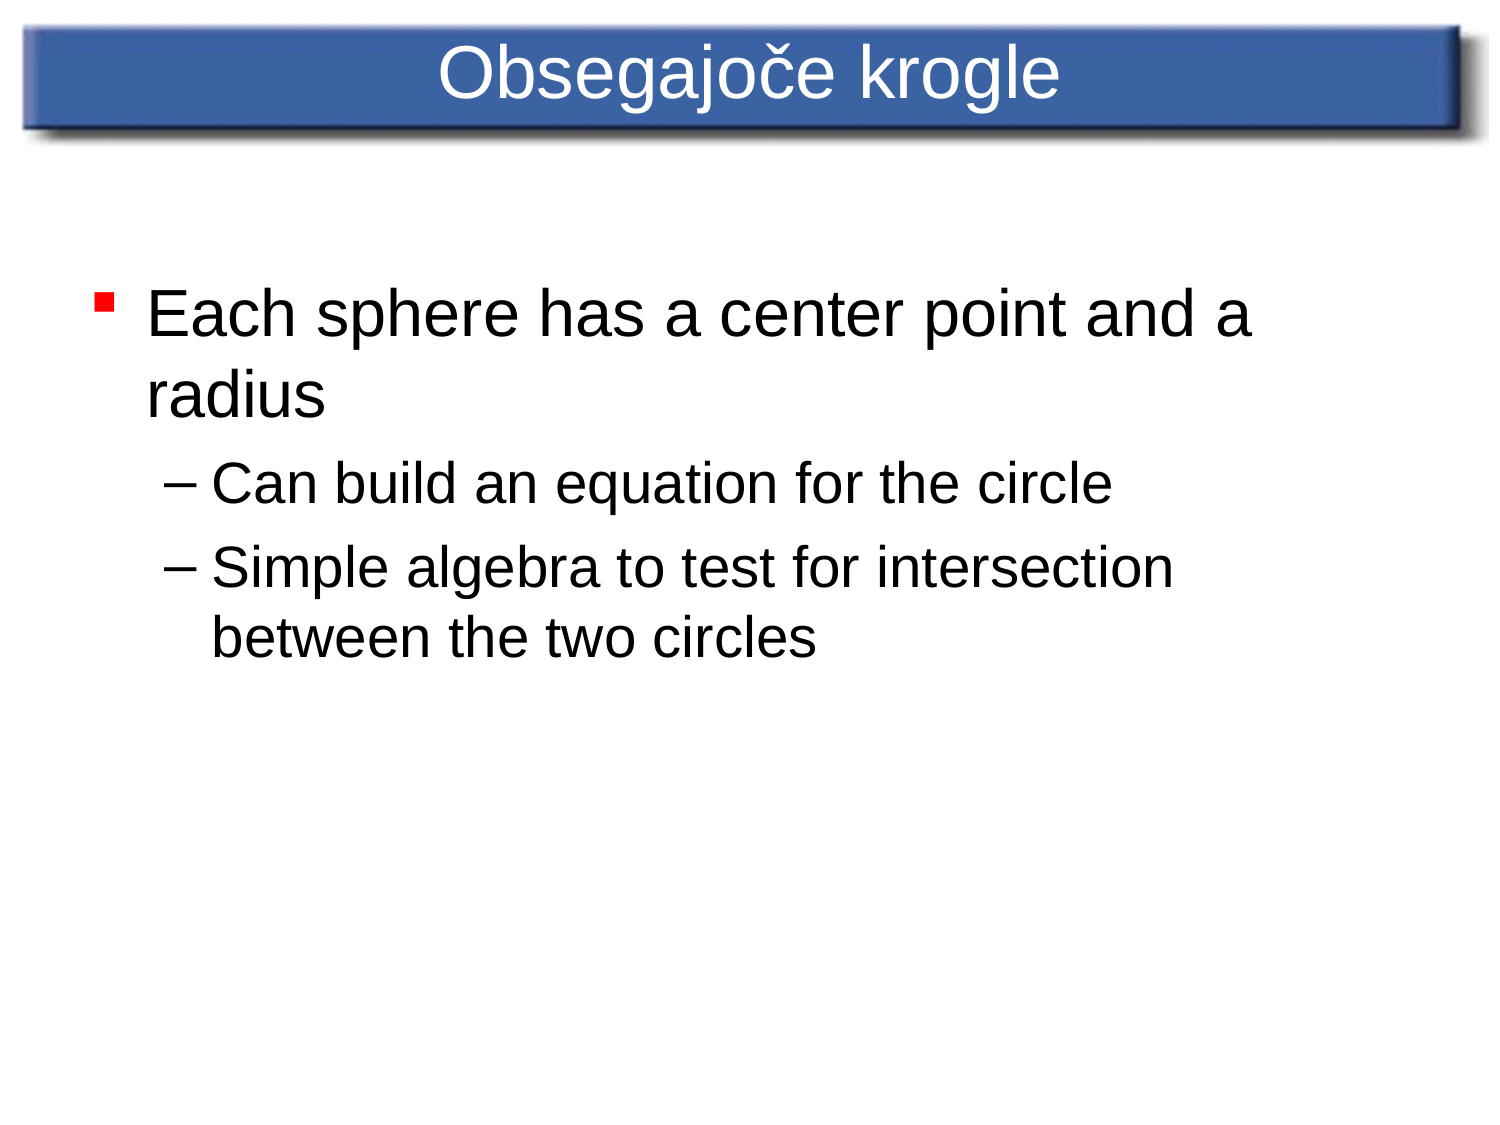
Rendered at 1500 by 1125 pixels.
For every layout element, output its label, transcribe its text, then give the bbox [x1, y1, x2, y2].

list Each sphere has a center point and a radius Can build an equation for the circle Simple algebra to test for intersection between the two circles [75, 262, 1426, 1006]
picture [21, 22, 1489, 149]
title Obsegajoče krogle [75, 0, 1426, 138]
